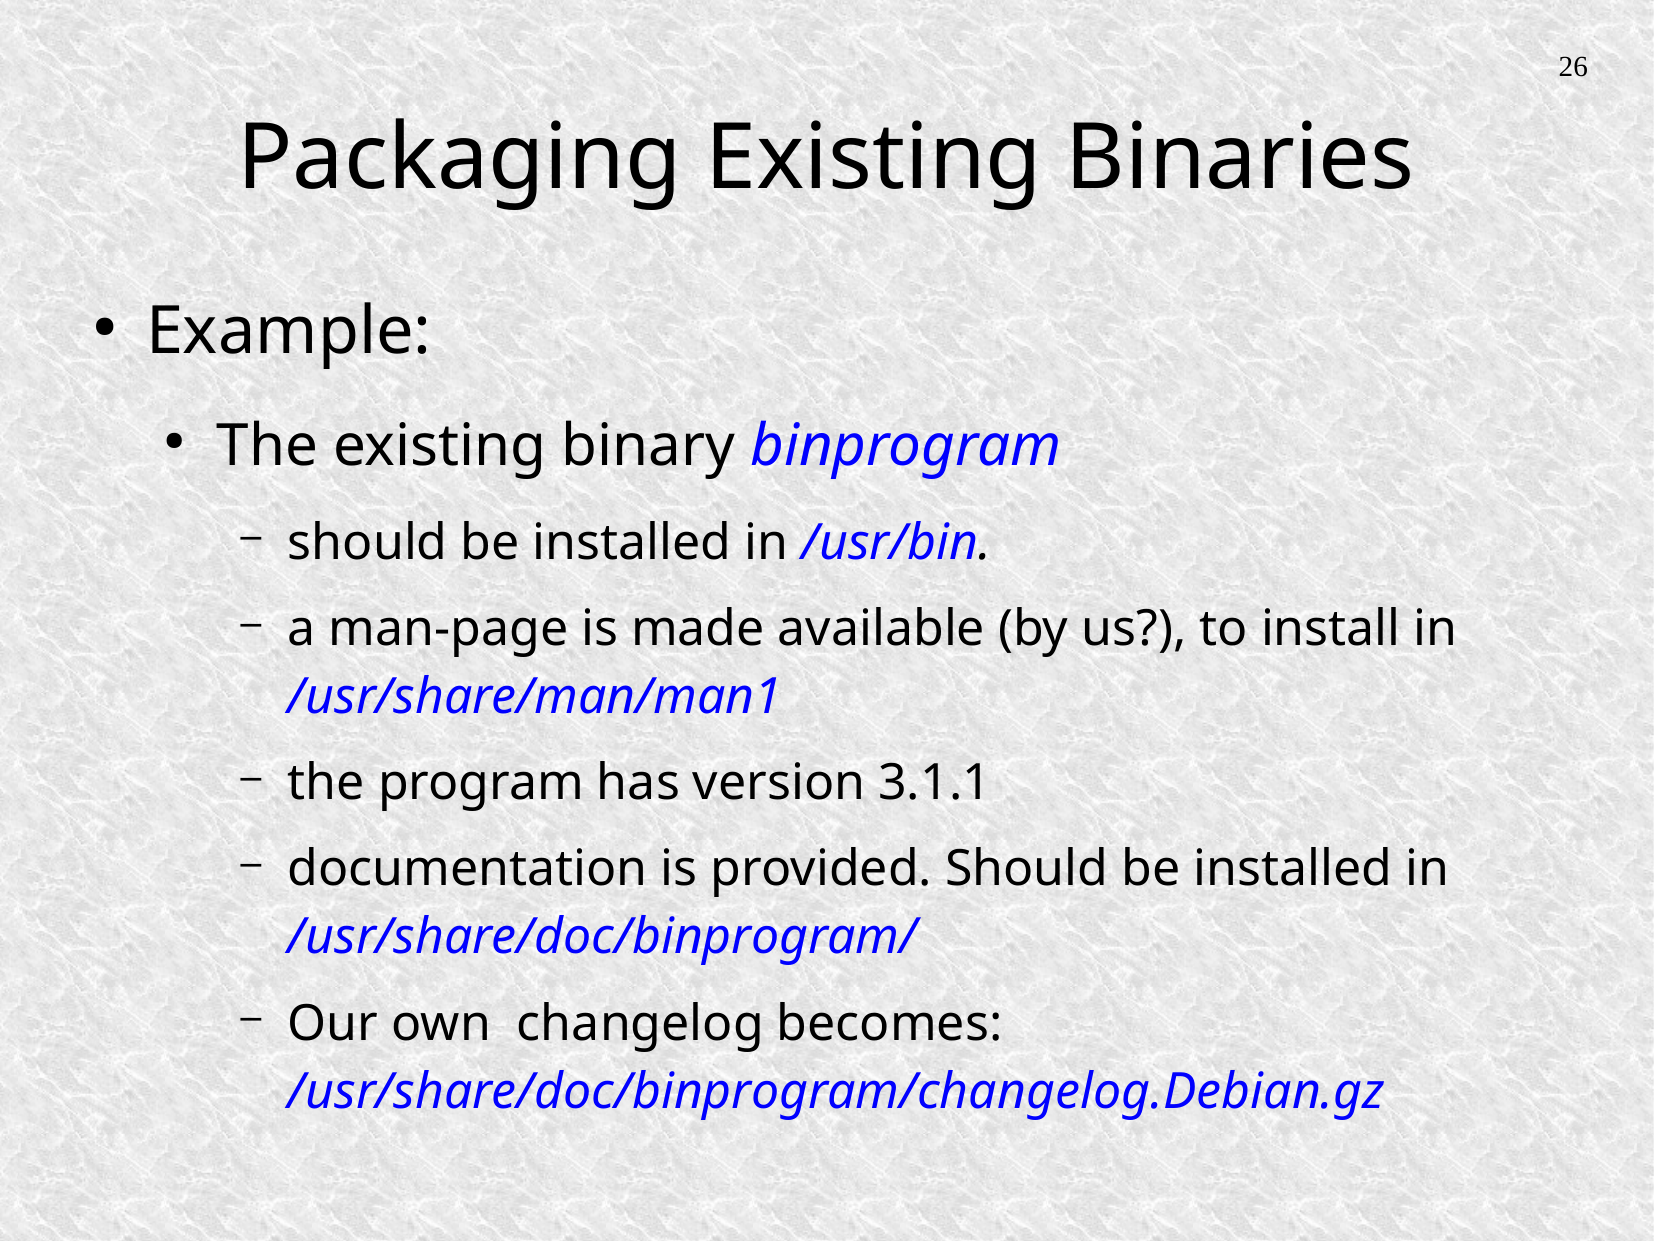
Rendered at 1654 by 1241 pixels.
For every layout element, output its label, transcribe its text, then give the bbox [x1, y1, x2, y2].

title Packaging Existing Binaries [82, 56, 1571, 250]
text_box [89, 267, 119, 338]
picture [0, 0, 1654, 1241]
list Example: The existing binary binprogram should be installed in /usr/bin. a man-page is made available (by us?), to install in /usr/share/man/man1 the program has version 3.1.1 documentation is provided. Should be installed in /usr/share/doc/binprogram/ Our own changelog becomes: /usr/share/doc/binprogram/changelog.Debian.gz [75, 282, 1603, 1206]
